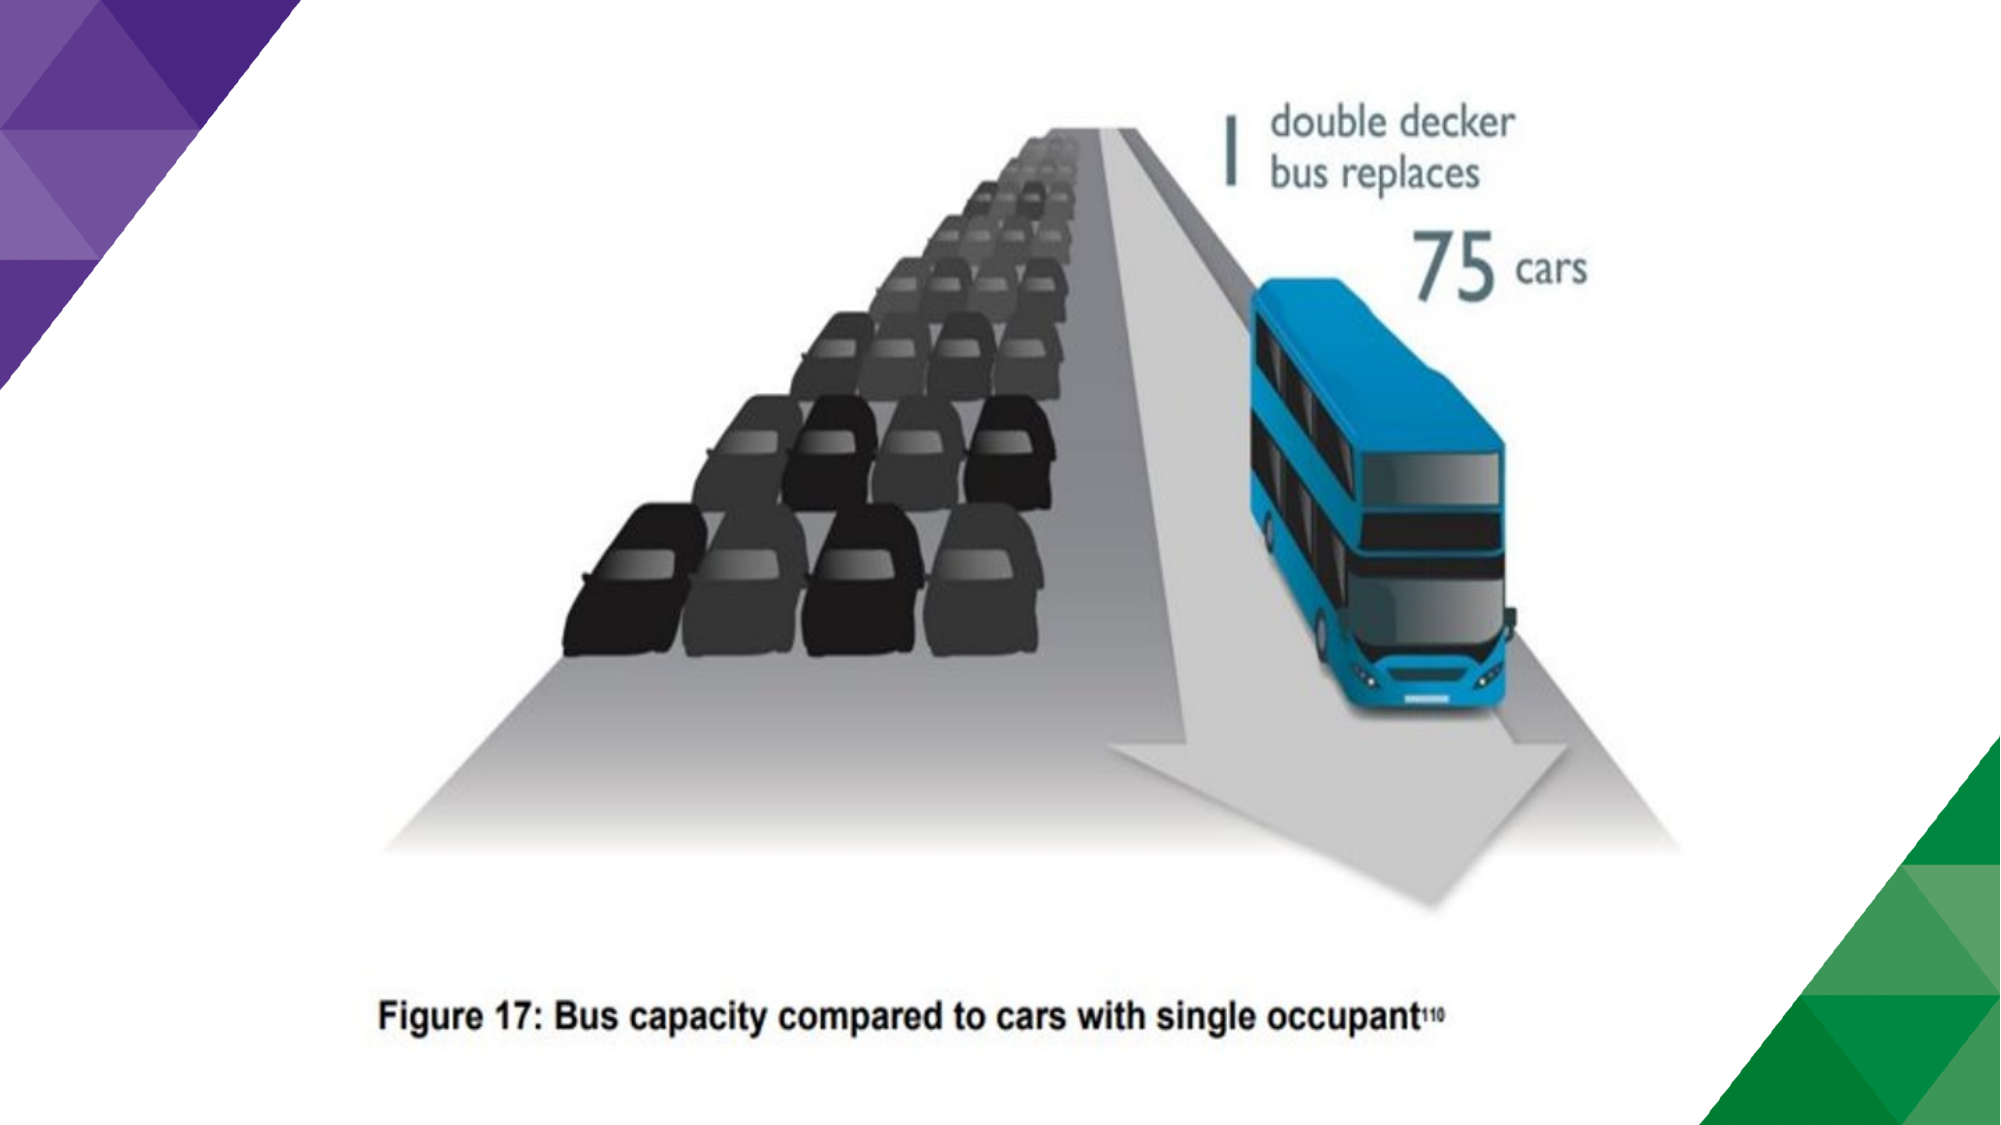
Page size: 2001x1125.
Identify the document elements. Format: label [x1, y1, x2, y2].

picture [315, 34, 1722, 1073]
